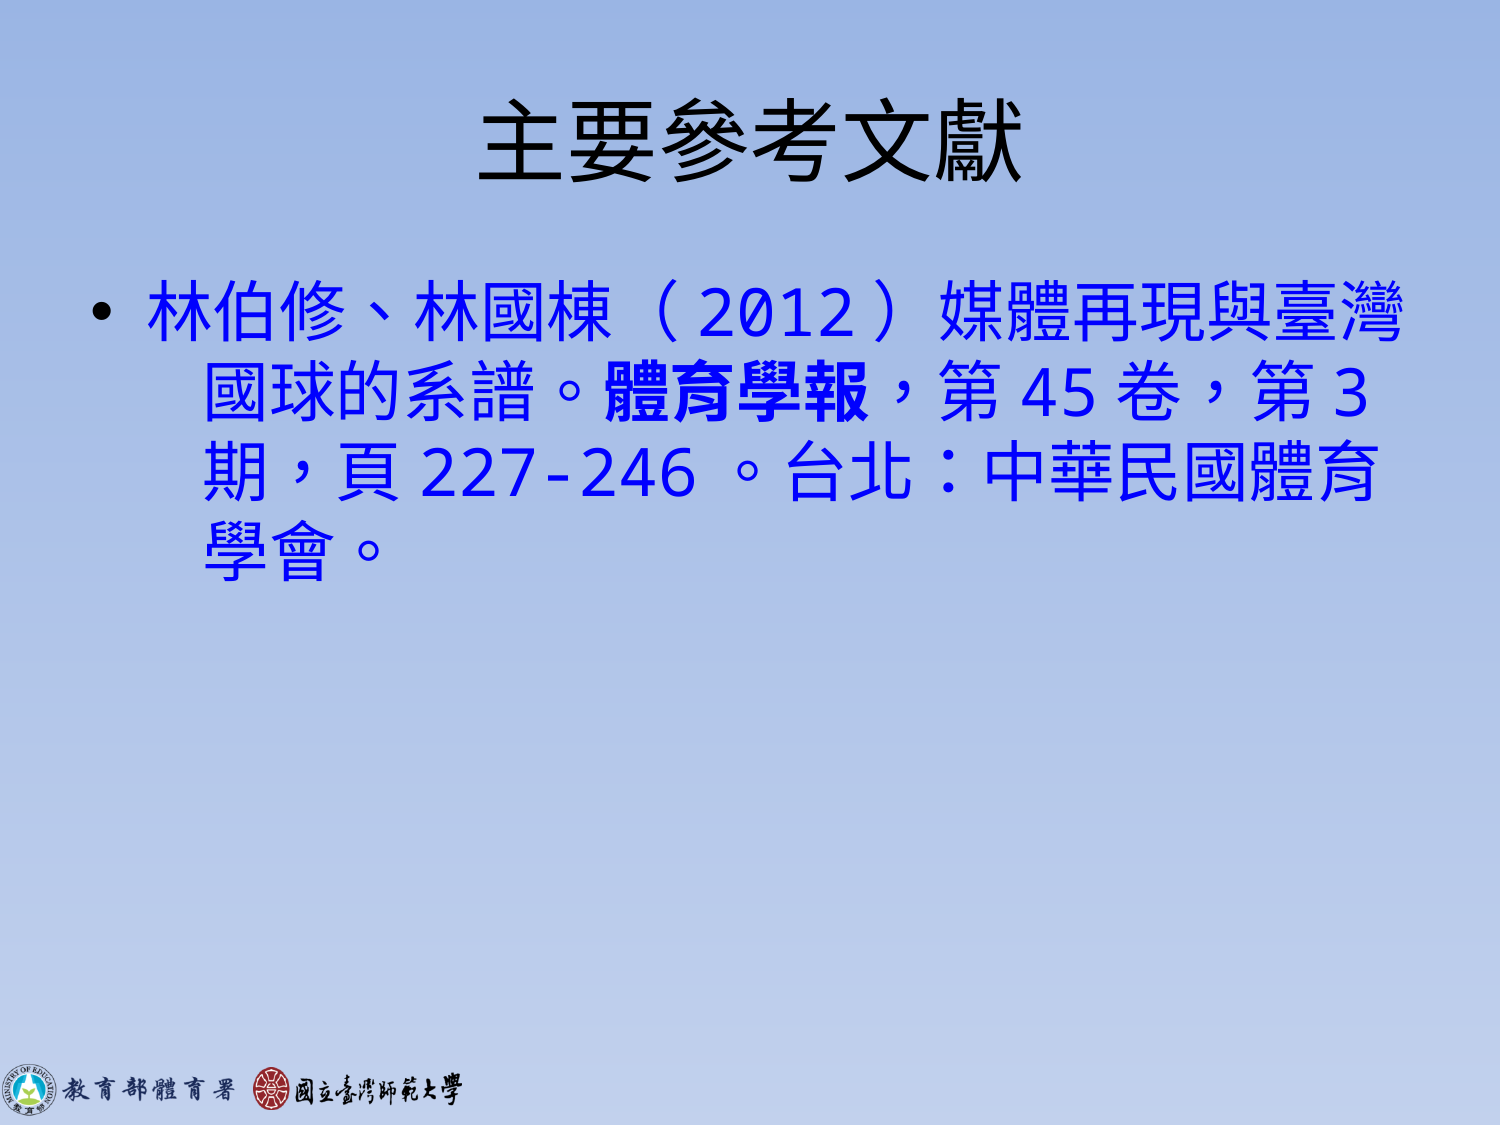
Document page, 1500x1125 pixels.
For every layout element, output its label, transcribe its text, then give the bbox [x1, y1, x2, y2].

list 林伯修、林國棟（2012）媒體再現與臺灣國球的系譜。體育學報，第45卷，第3期，頁227-246。台北：中華民國體育學會。 [75, 262, 1426, 1005]
title 主要參考文獻 [75, 45, 1426, 233]
